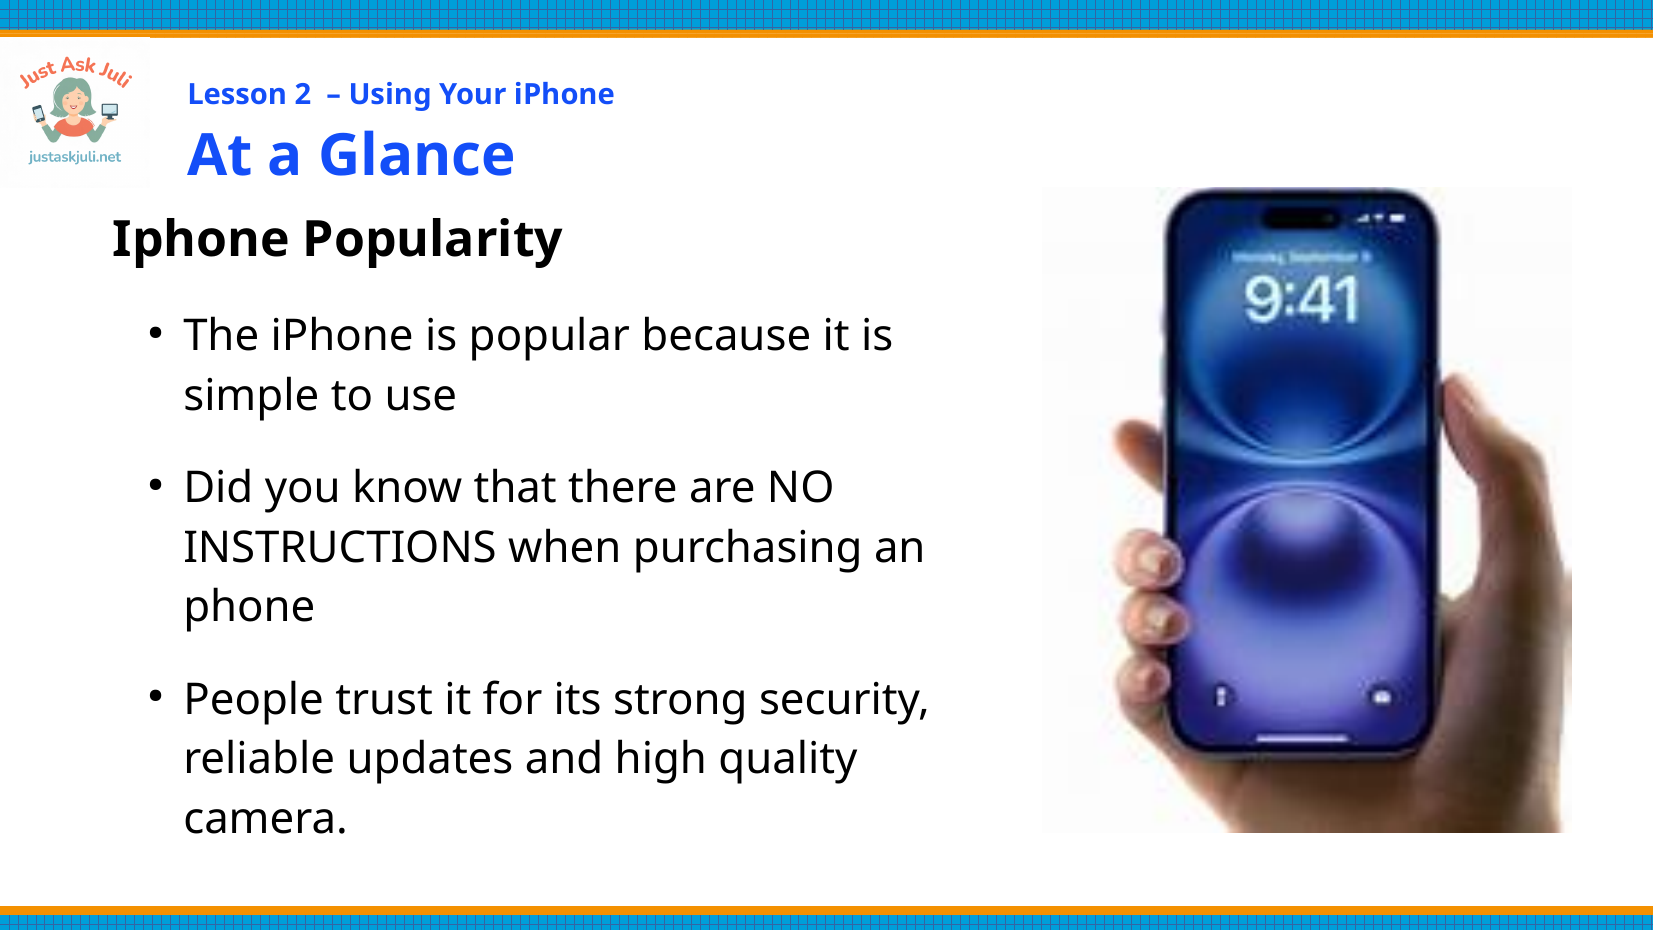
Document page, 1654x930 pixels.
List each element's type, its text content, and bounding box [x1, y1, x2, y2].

text_box Iphone Popularity The iPhone is popular because it is simple to use Did you know that there are NO INSTRUCTIONS when purchasing an phone People trust it for its strong security, reliable updates and high quality camera. [112, 202, 1013, 847]
text_box Lesson 2 – Using Your iPhone At a Glance [187, 67, 780, 199]
picture [0, 37, 150, 188]
picture [1042, 187, 1572, 833]
